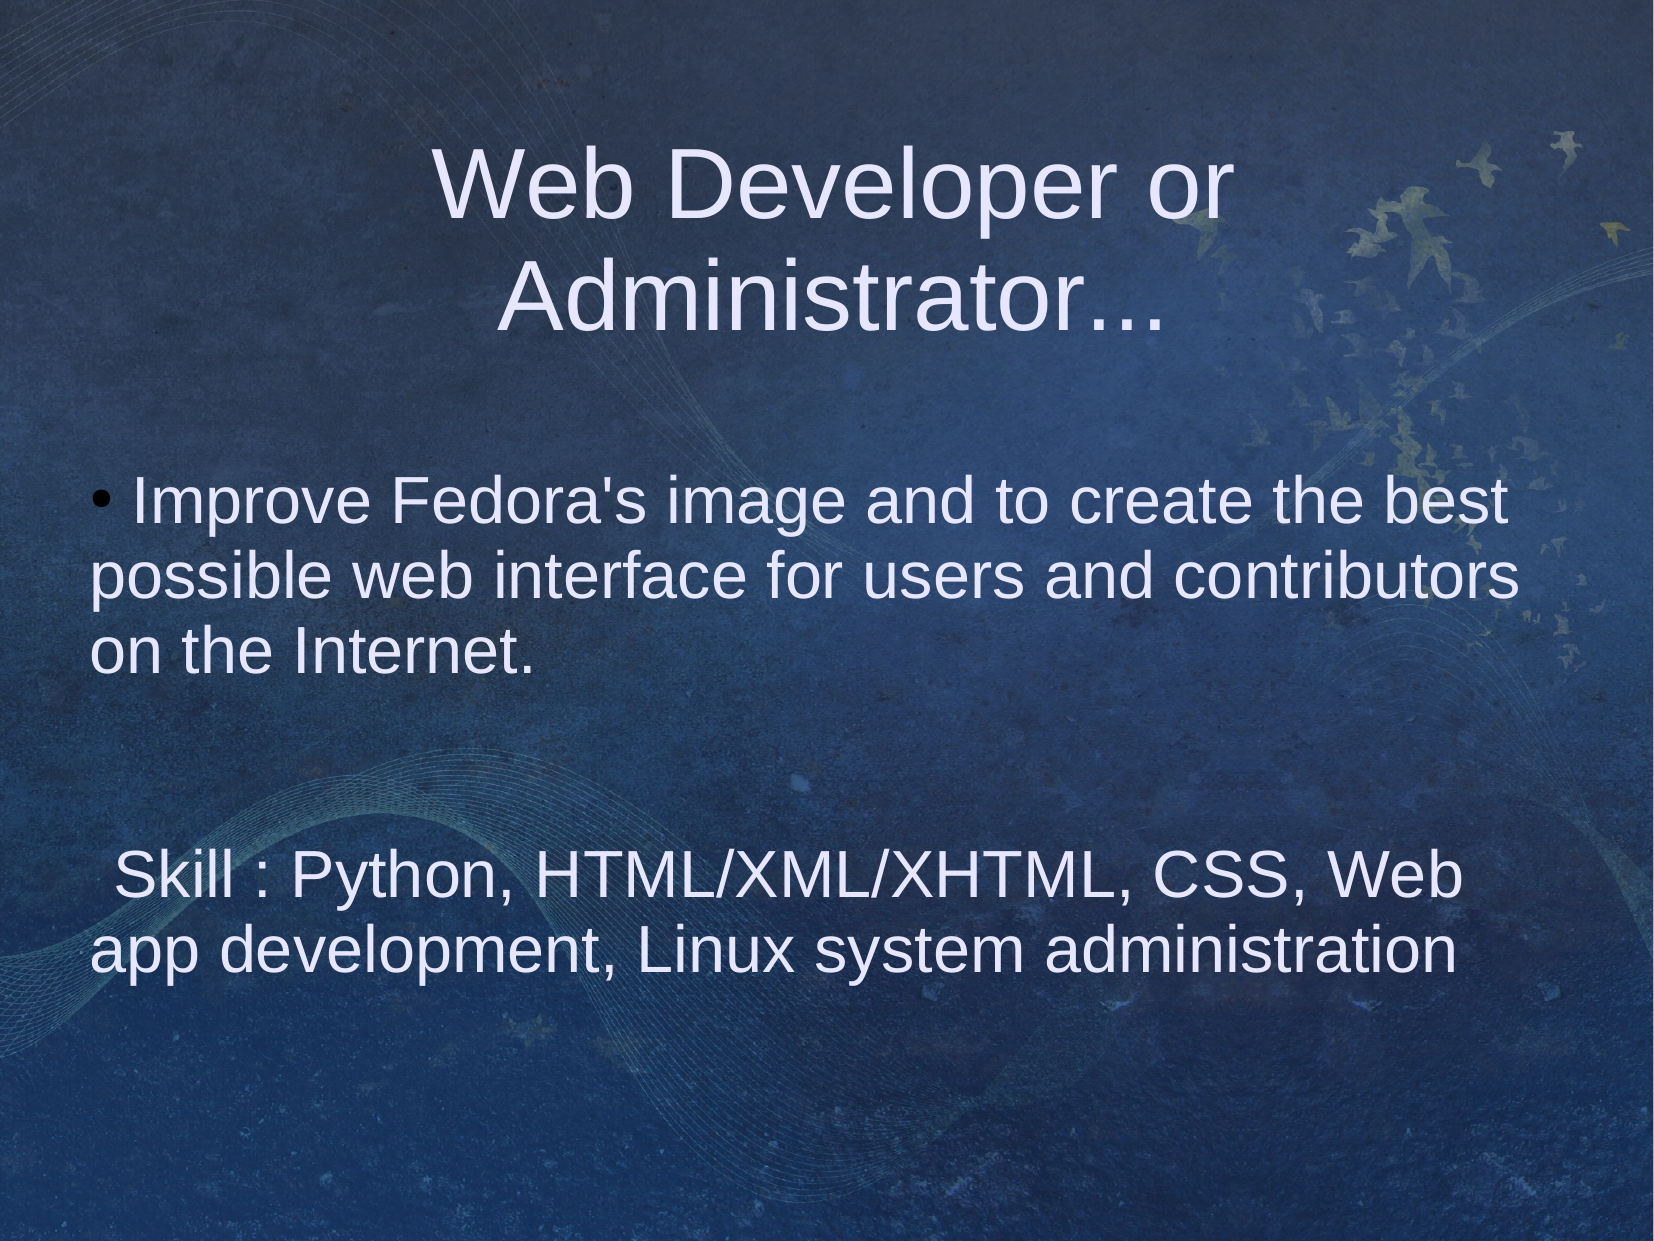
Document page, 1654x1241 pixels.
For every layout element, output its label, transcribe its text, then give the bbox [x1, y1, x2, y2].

picture [0, 0, 1654, 1241]
subtitle Web Developer or Administrator... Improve Fedora's image and to create the best possible web interface for users and contributors on the Internet. Skill : Python, HTML/XML/XHTML, CSS, Web app development, Linux system administration [89, 100, 1578, 1015]
